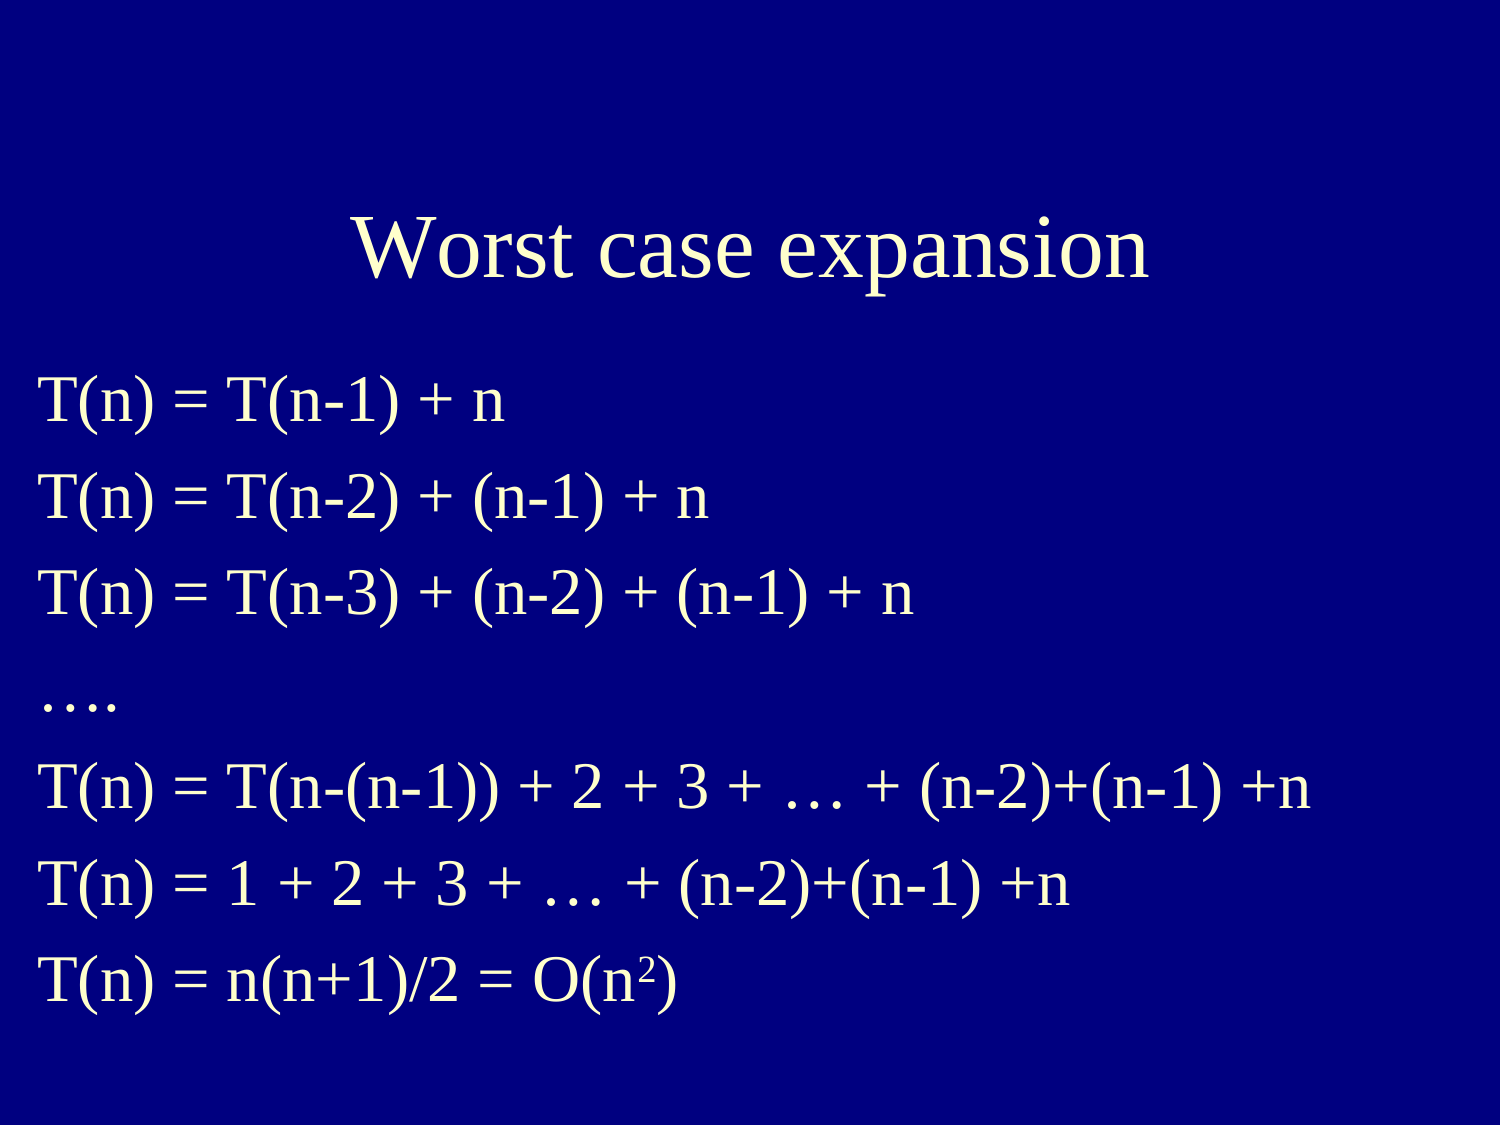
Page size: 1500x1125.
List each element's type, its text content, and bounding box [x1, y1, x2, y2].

title Worst case expansion [22, 145, 1480, 336]
list T(n) = T(n-1) + n T(n) = T(n-2) + (n-1) + n T(n) = T(n-3) + (n-2) + (n-1) + n …. T(n) = T(n-(n-1)) + 2 + 3 + … + (n-2)+(n-1) +n T(n) = 1 + 2 + 3 + … + (n-2)+(n-1) +n T(n) = n(n+1)/2 = O(n2) [22, 347, 1482, 1026]
